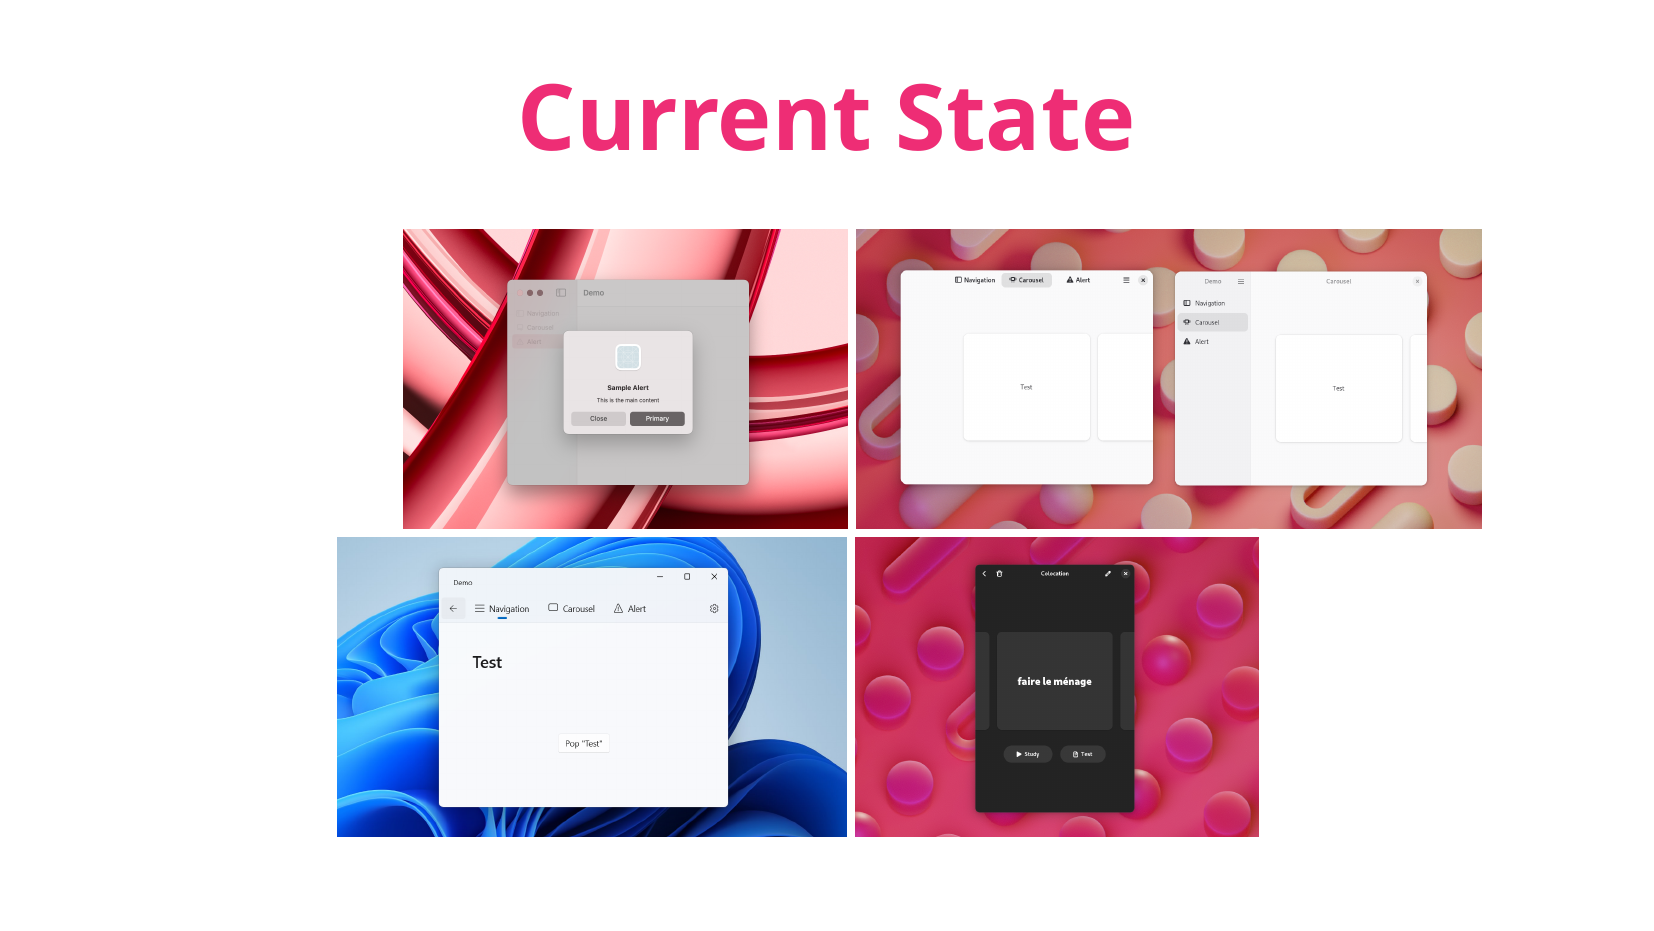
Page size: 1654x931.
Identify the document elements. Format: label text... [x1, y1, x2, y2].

picture [337, 537, 847, 837]
picture [856, 229, 1482, 529]
picture [403, 229, 848, 529]
title Current State [82, 37, 1571, 193]
picture [855, 537, 1259, 837]
